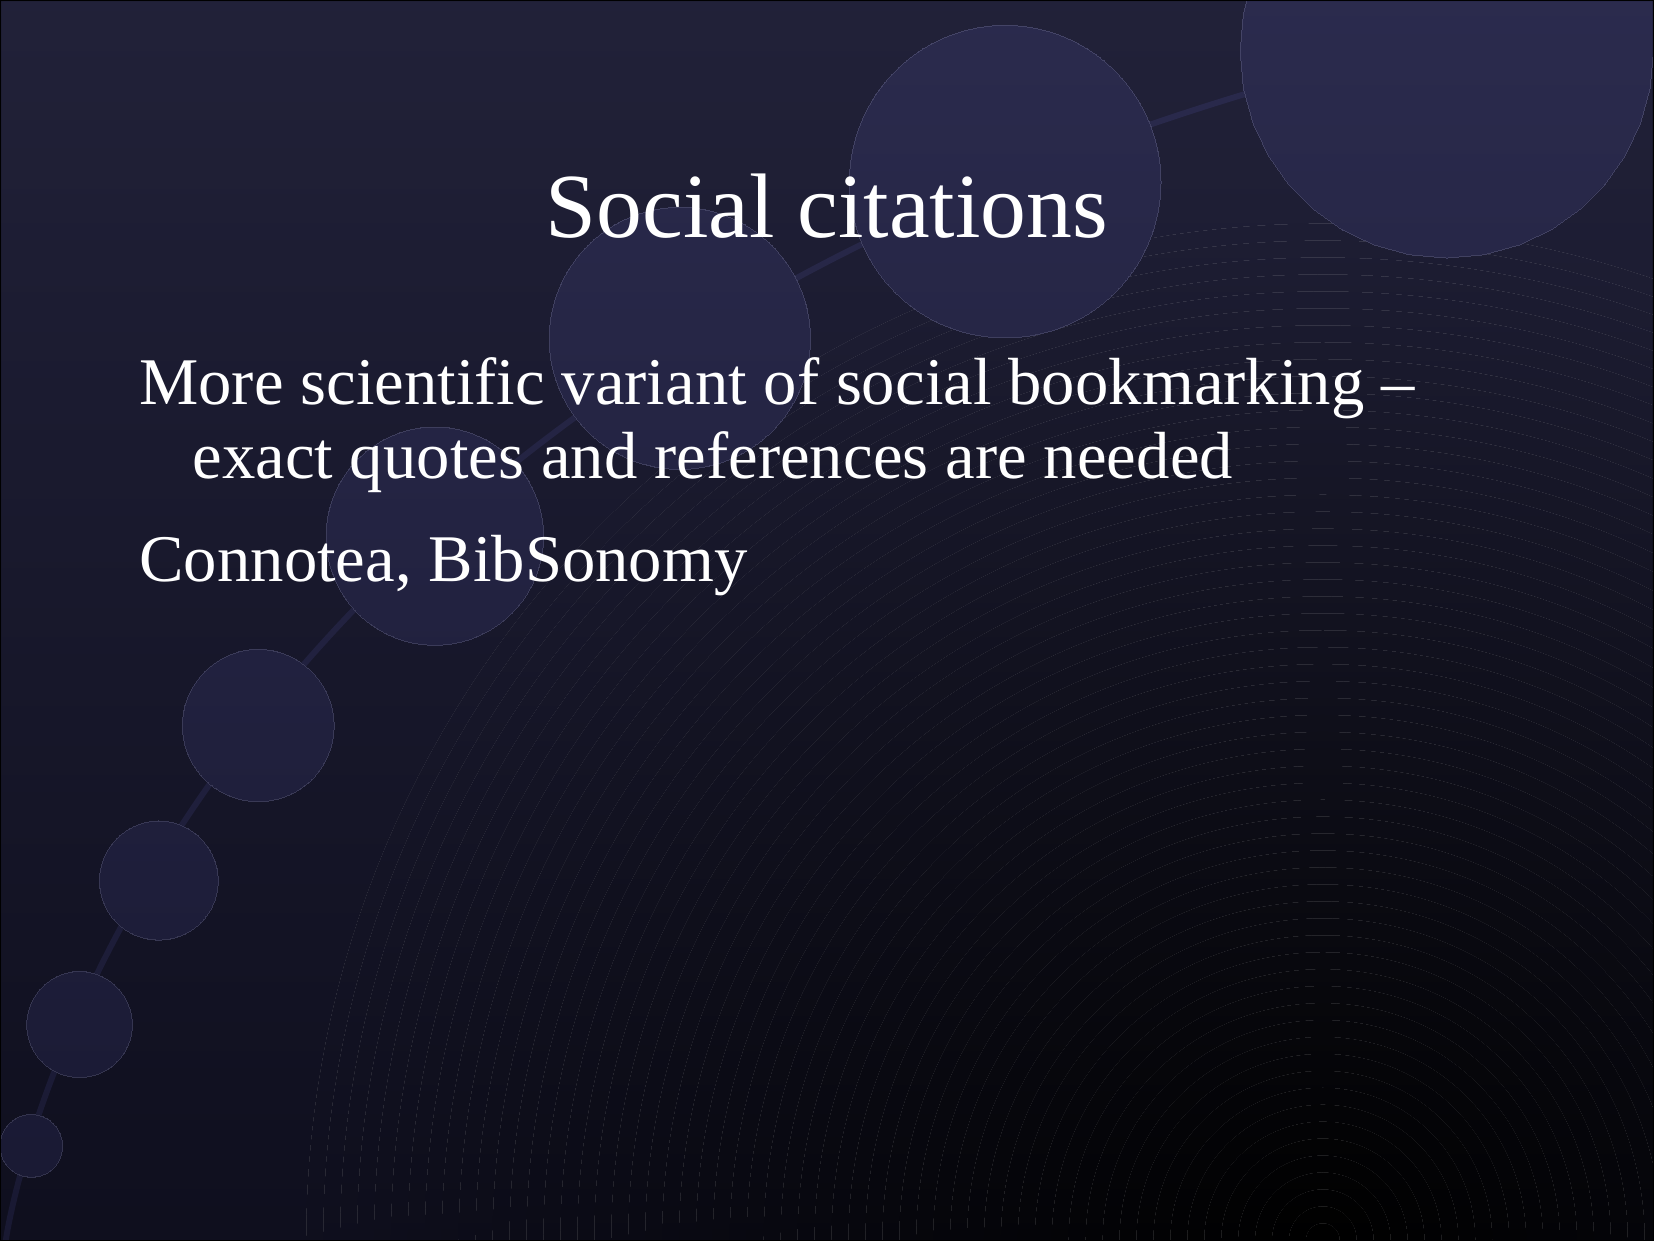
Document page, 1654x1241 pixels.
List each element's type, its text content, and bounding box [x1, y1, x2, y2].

list More scientific variant of social bookmarking – exact quotes and references are needed Connotea, BibSonomy [121, 344, 1534, 1127]
title Social citations [121, 102, 1534, 311]
